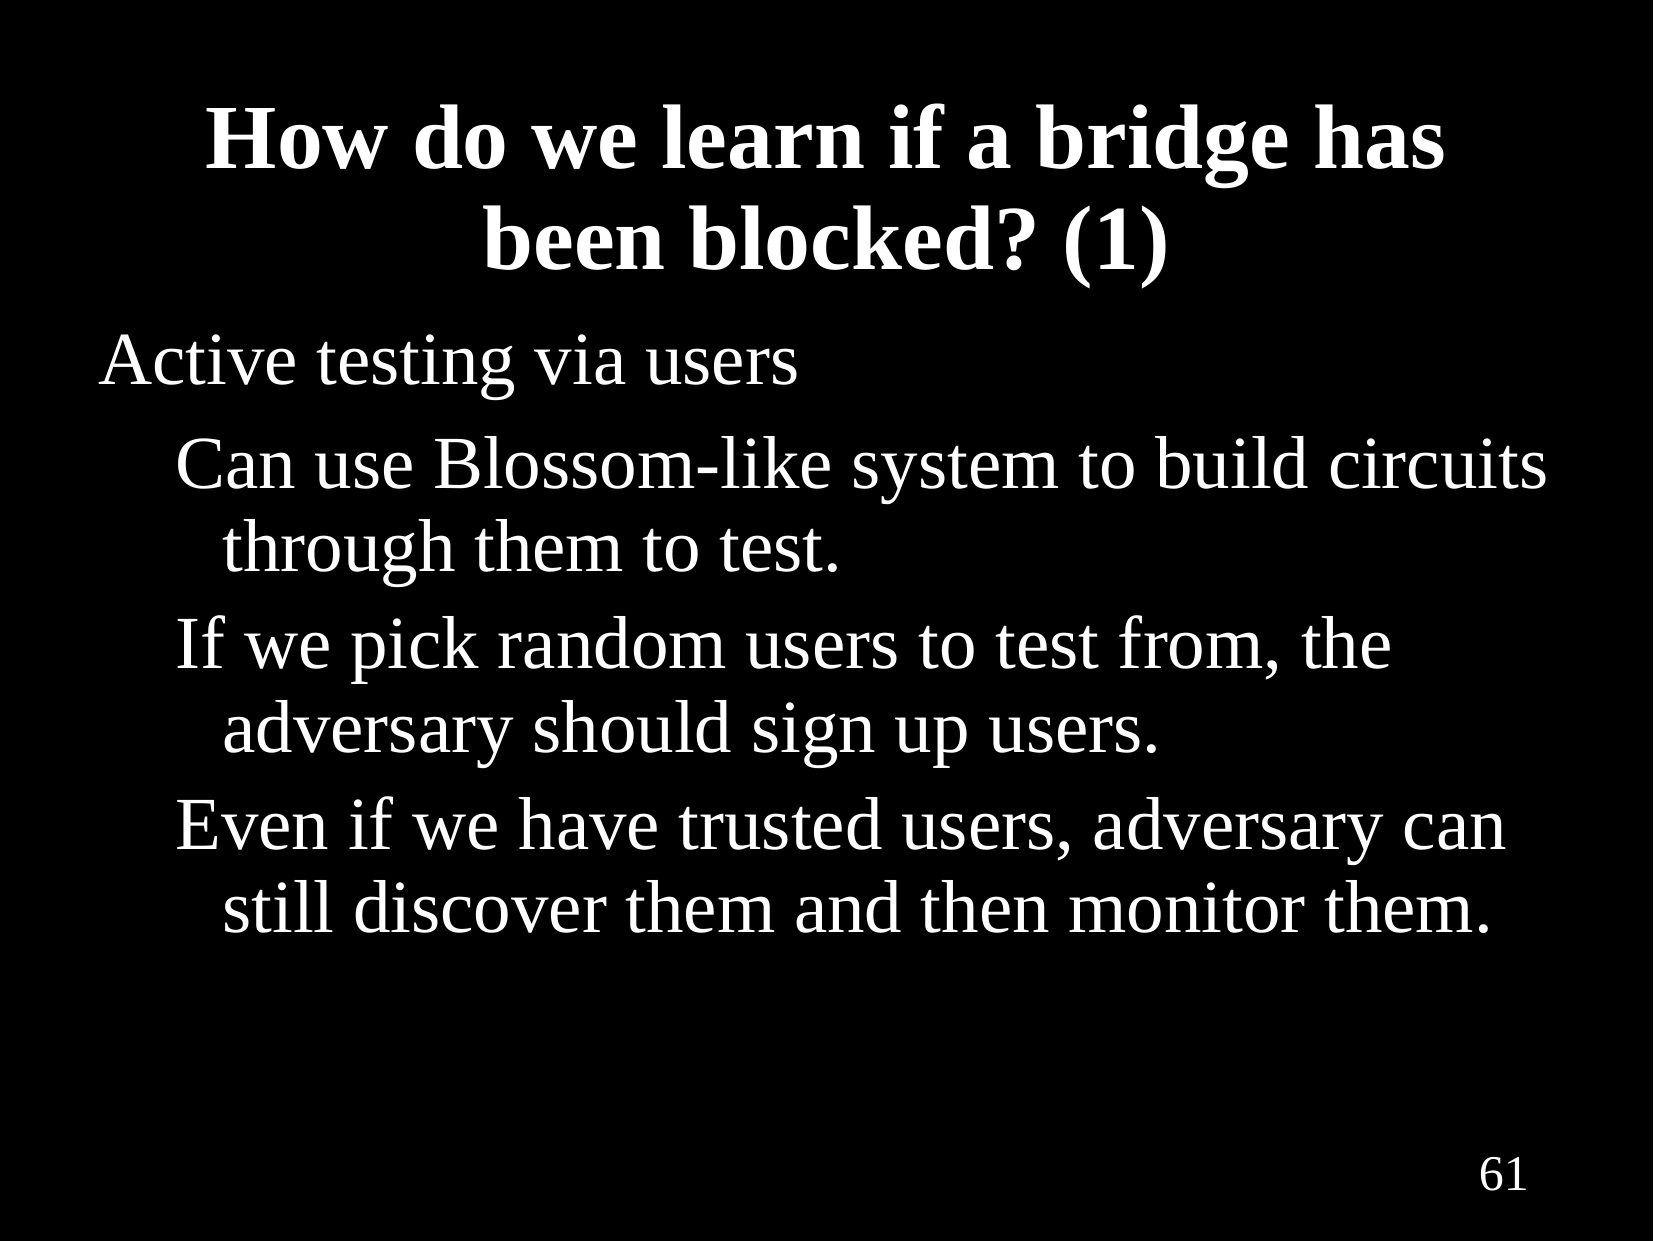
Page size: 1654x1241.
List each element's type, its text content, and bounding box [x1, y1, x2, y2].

title How do we learn if a bridge has been blocked? (1) [121, 50, 1533, 317]
list Active testing via users Can use Blossom-like system to build circuits through them to test. If we pick random users to test from, the adversary should sign up users. Even if we have trusted users, adversary can still discover them and then monitor them. [80, 317, 1572, 1107]
